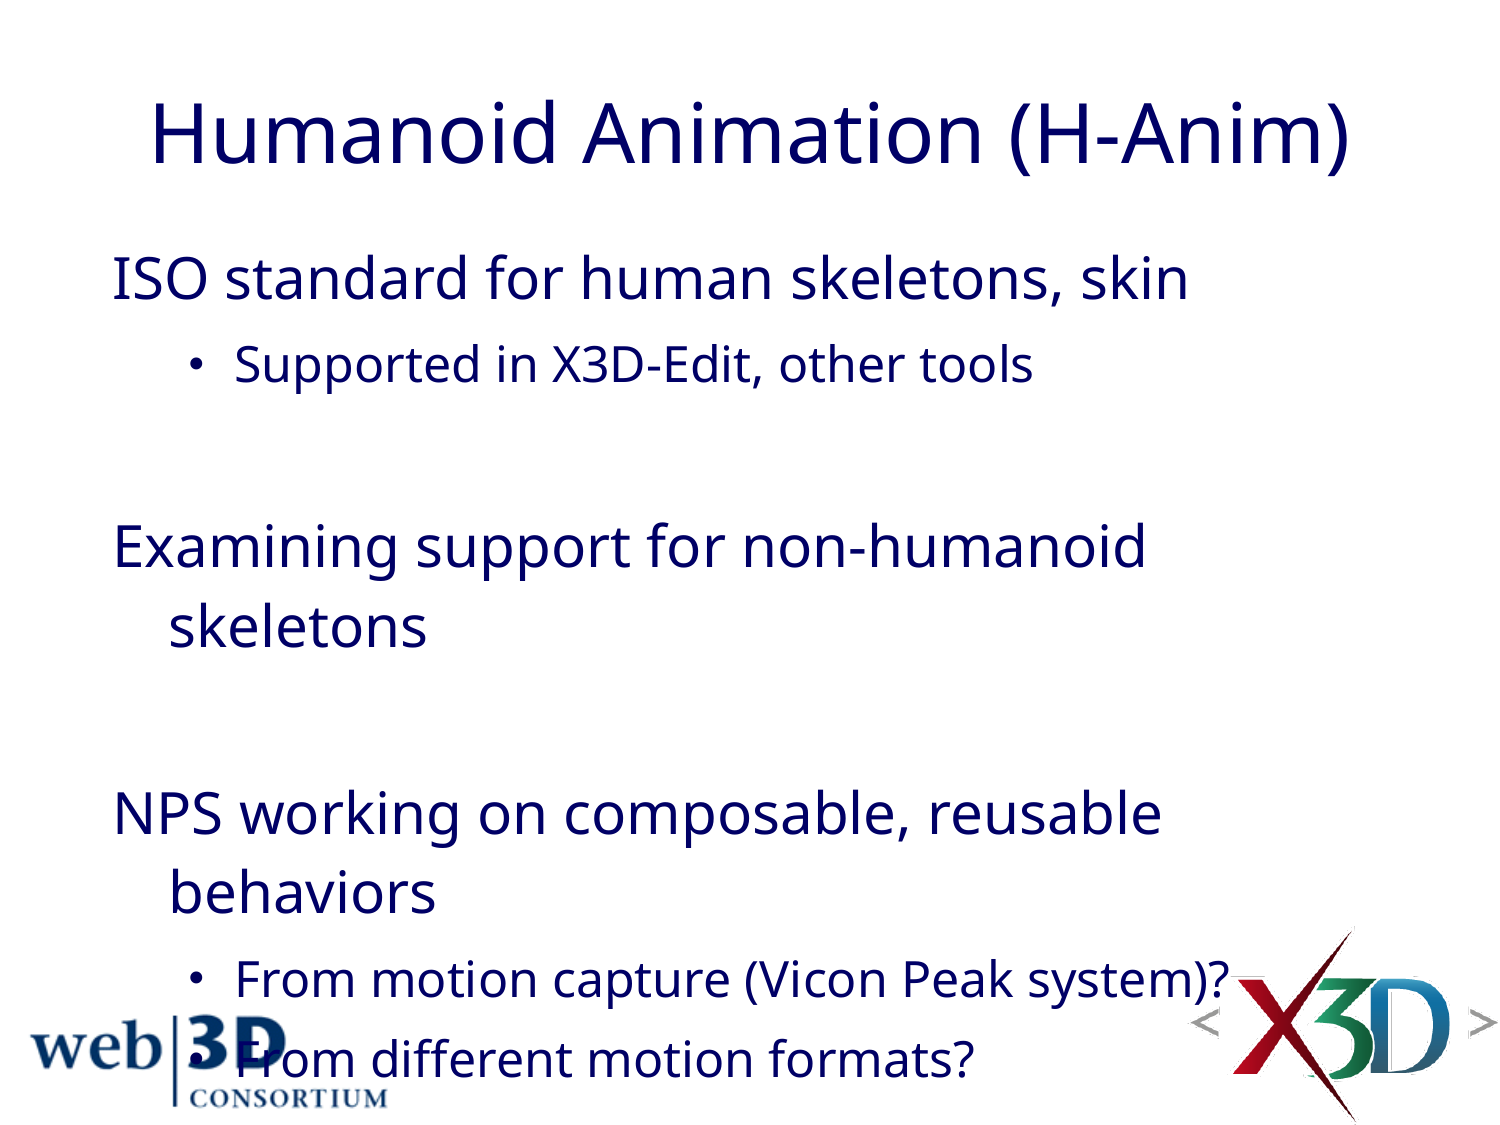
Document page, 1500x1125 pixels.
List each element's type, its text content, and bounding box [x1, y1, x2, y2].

title Humanoid Animation (H-Anim) [112, 44, 1388, 218]
picture [1187, 926, 1500, 1125]
picture [12, 998, 413, 1118]
list ISO standard for human skeletons, skin Supported in X3D-Edit, other tools Examining support for non-humanoid skeletons NPS working on composable, reusable behaviors From motion capture (Vicon Peak system)? From different motion formats? [112, 237, 1388, 986]
